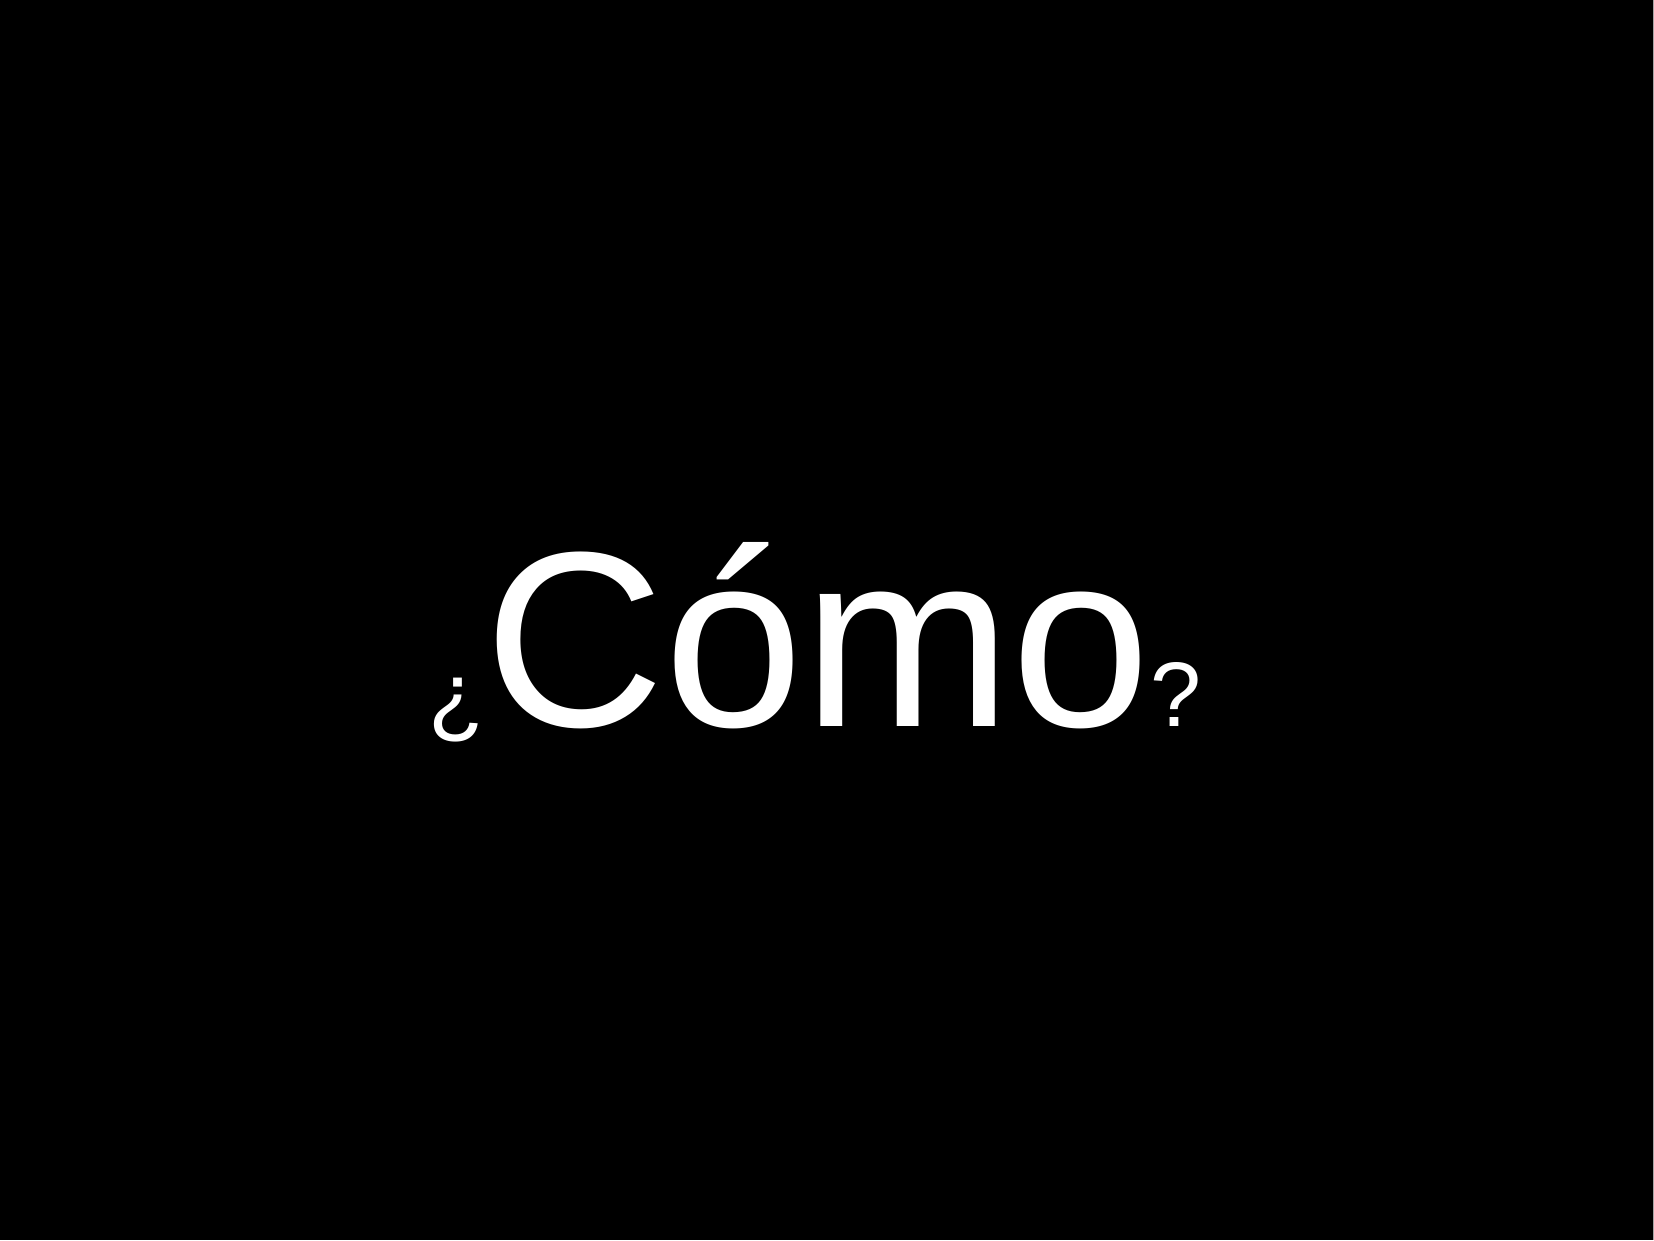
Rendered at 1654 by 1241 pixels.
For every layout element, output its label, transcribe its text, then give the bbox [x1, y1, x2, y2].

title ¿Cómo? [70, 500, 1560, 780]
